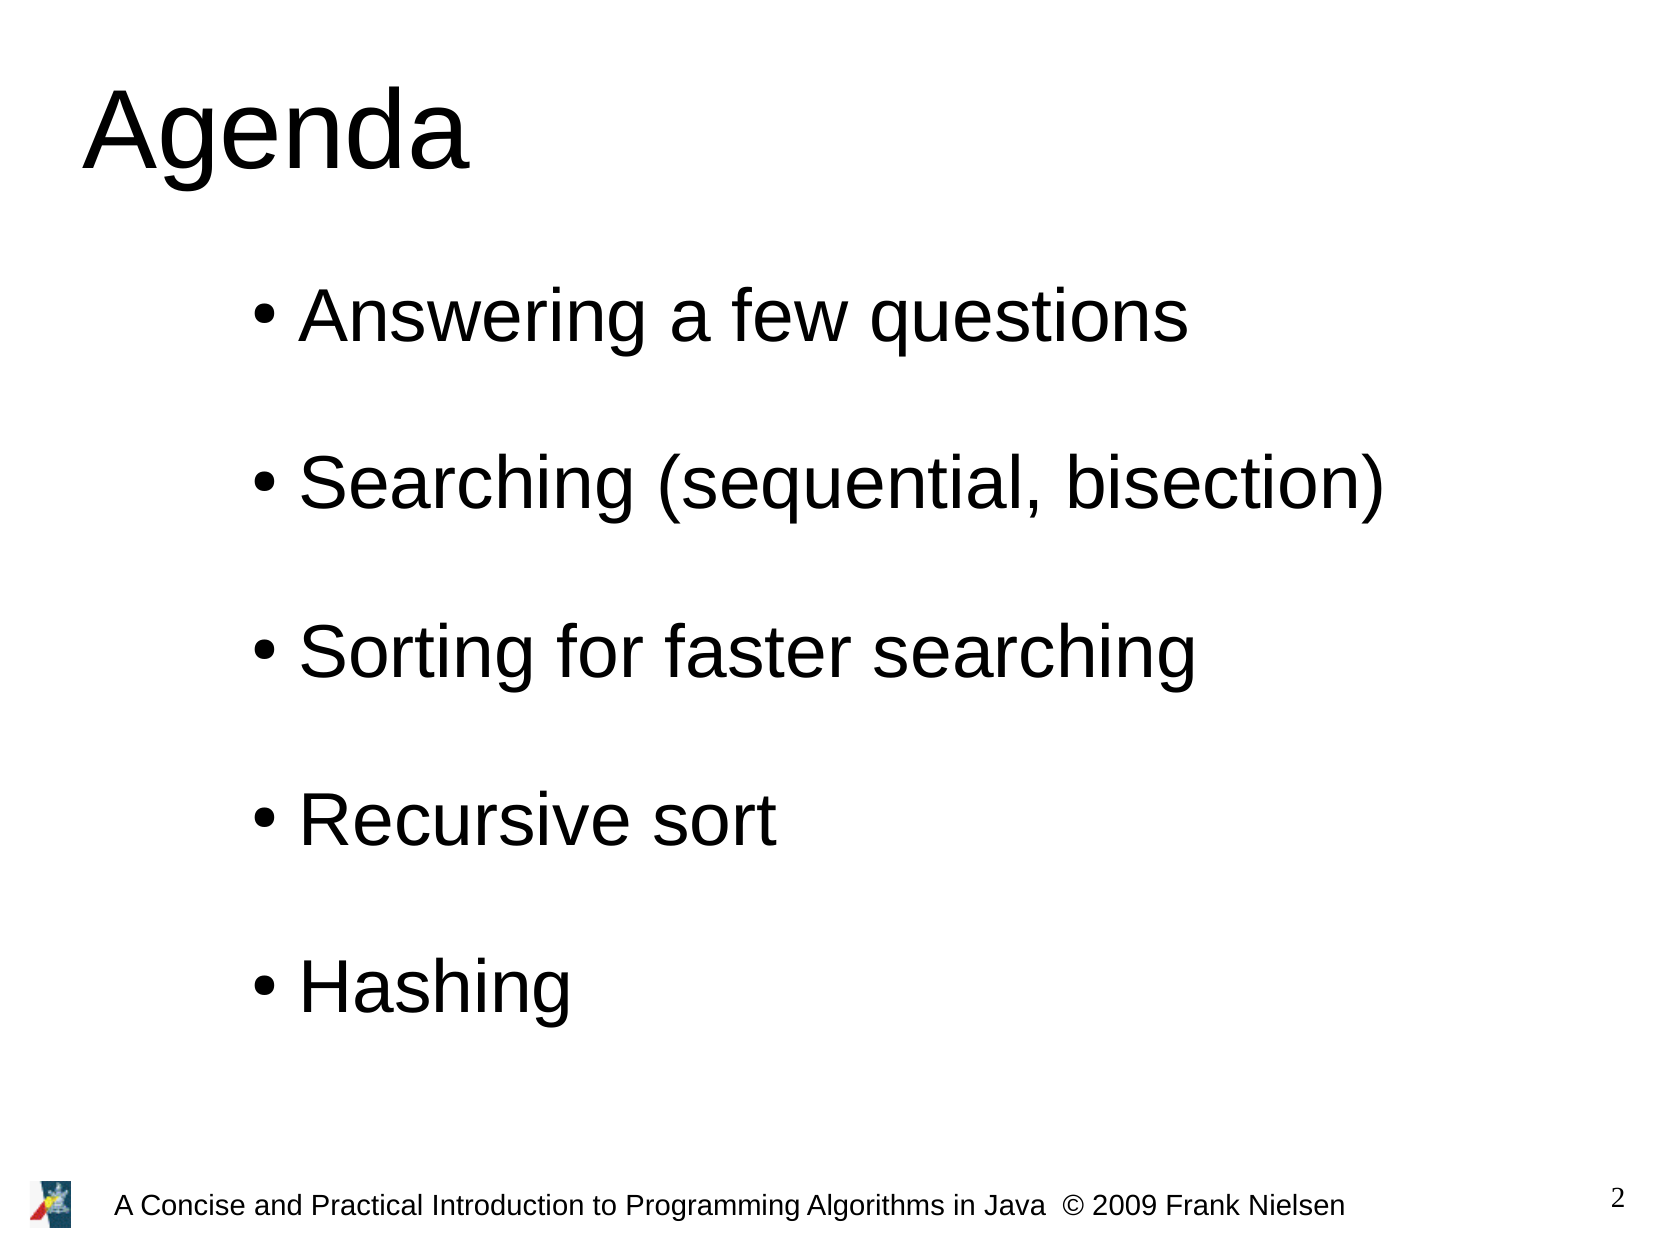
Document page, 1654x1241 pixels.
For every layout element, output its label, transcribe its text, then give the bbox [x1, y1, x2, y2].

text_box Answering a few questions Searching (sequential, bisection) Sorting for faster searching Recursive sort Hashing [236, 265, 1403, 1037]
picture [29, 1181, 71, 1228]
text_box Agenda [67, 59, 485, 201]
